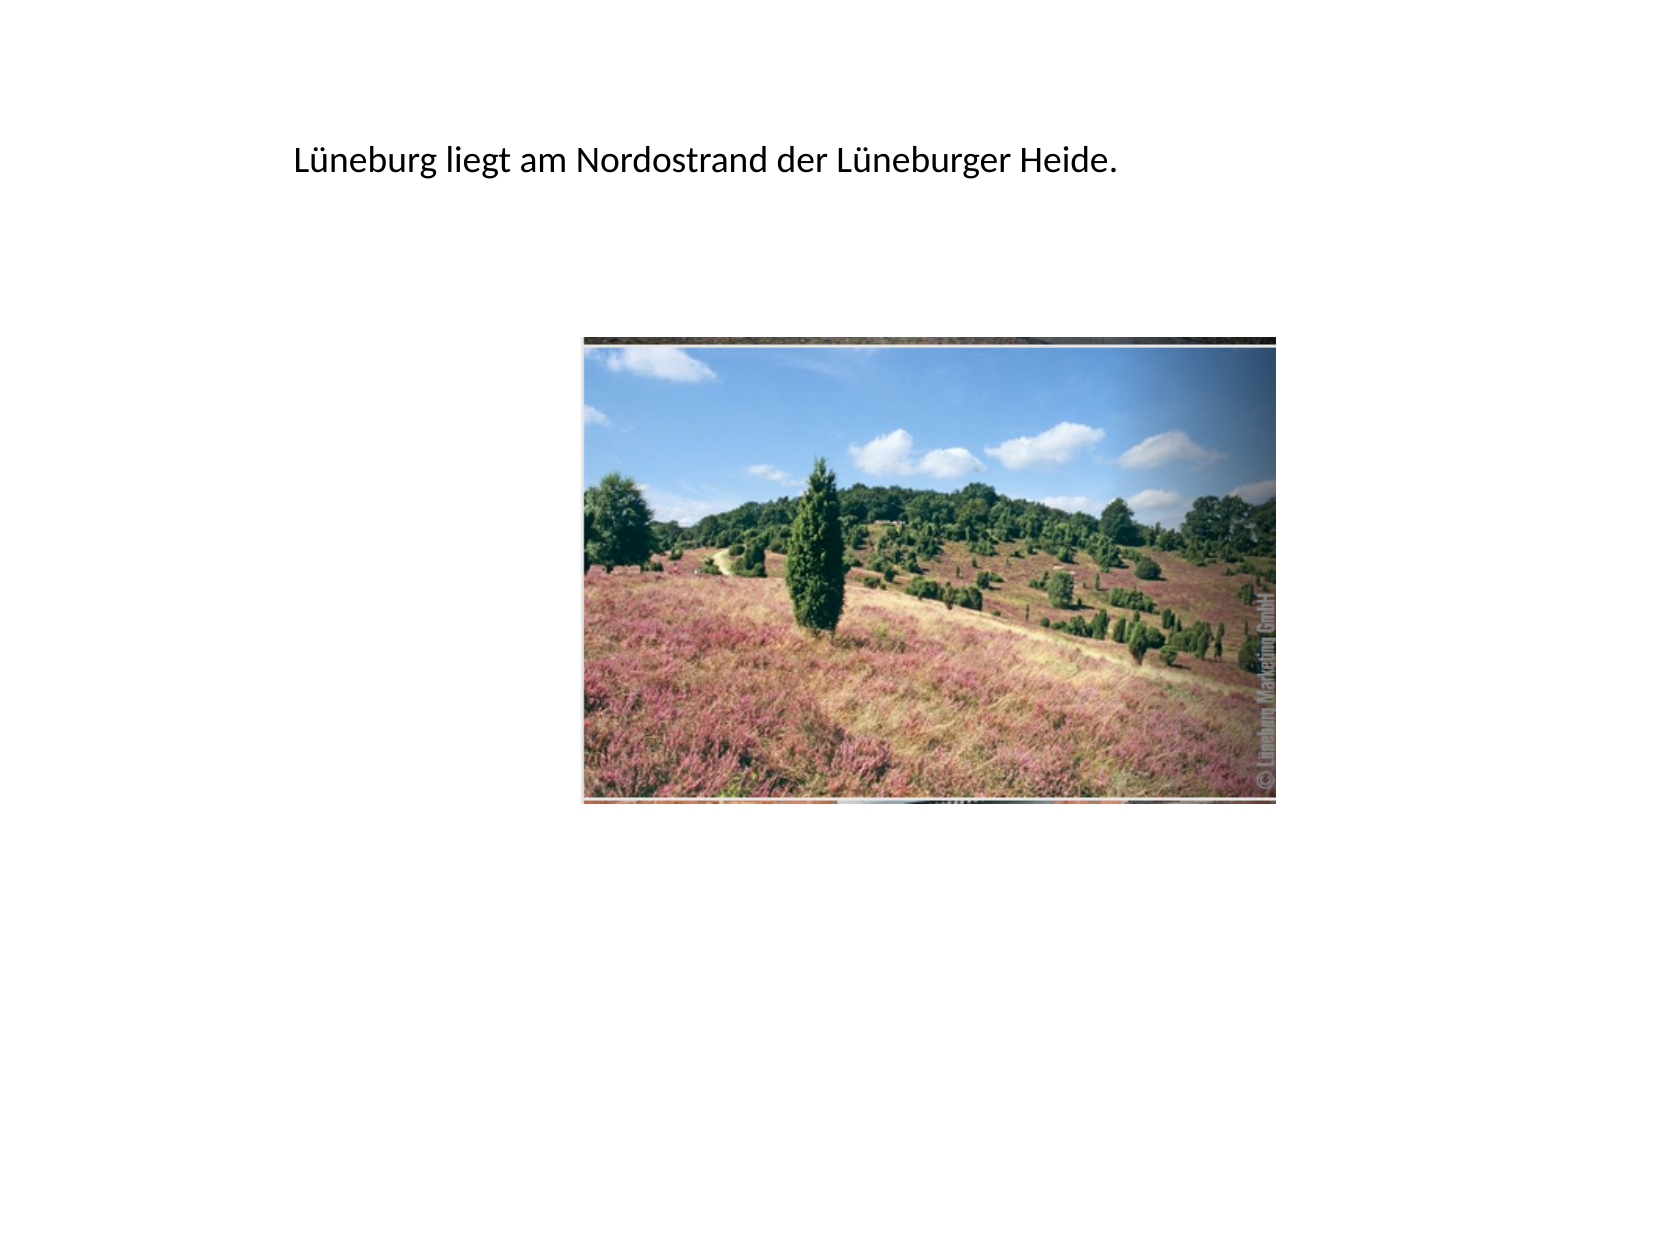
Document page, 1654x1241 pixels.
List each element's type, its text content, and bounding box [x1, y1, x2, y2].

picture [578, 337, 1276, 804]
text_box Lüneburg liegt am Nordostrand der Lüneburger Heide. [278, 136, 1262, 190]
